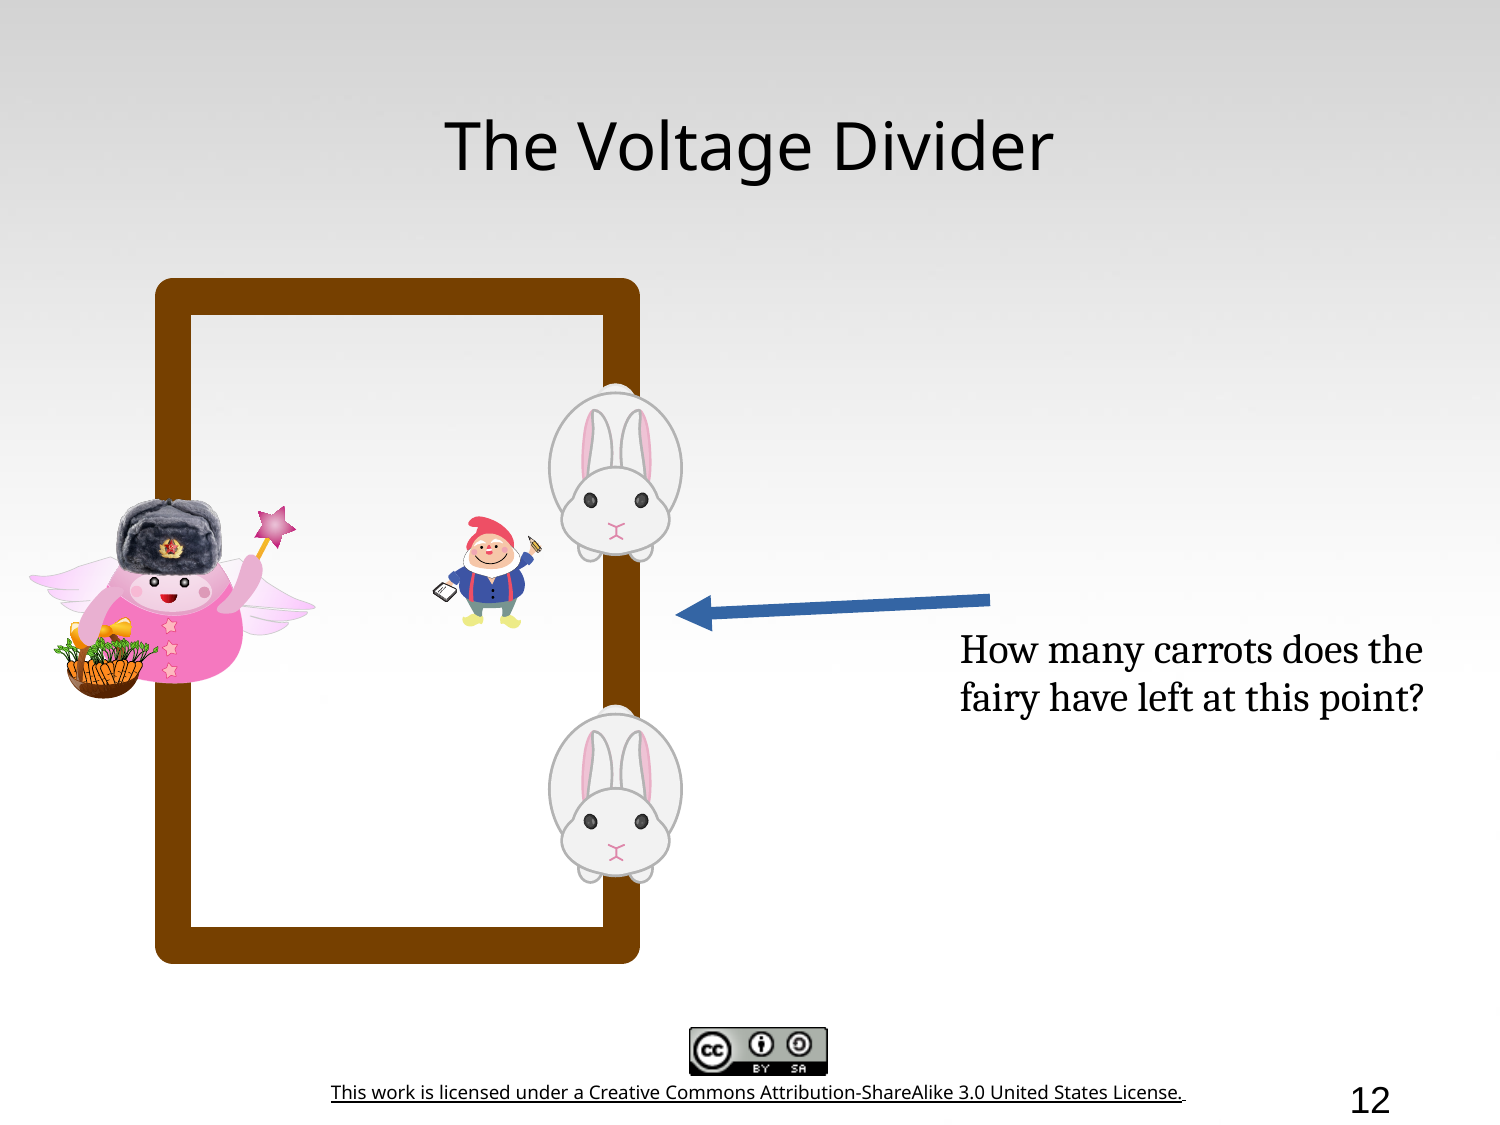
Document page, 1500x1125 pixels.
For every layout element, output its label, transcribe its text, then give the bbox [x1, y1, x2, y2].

picture [0, 0, 1500, 1125]
text_box How many carrots does the fairy have left at this point? [945, 618, 1471, 767]
title The Voltage Divider [112, 49, 1388, 238]
